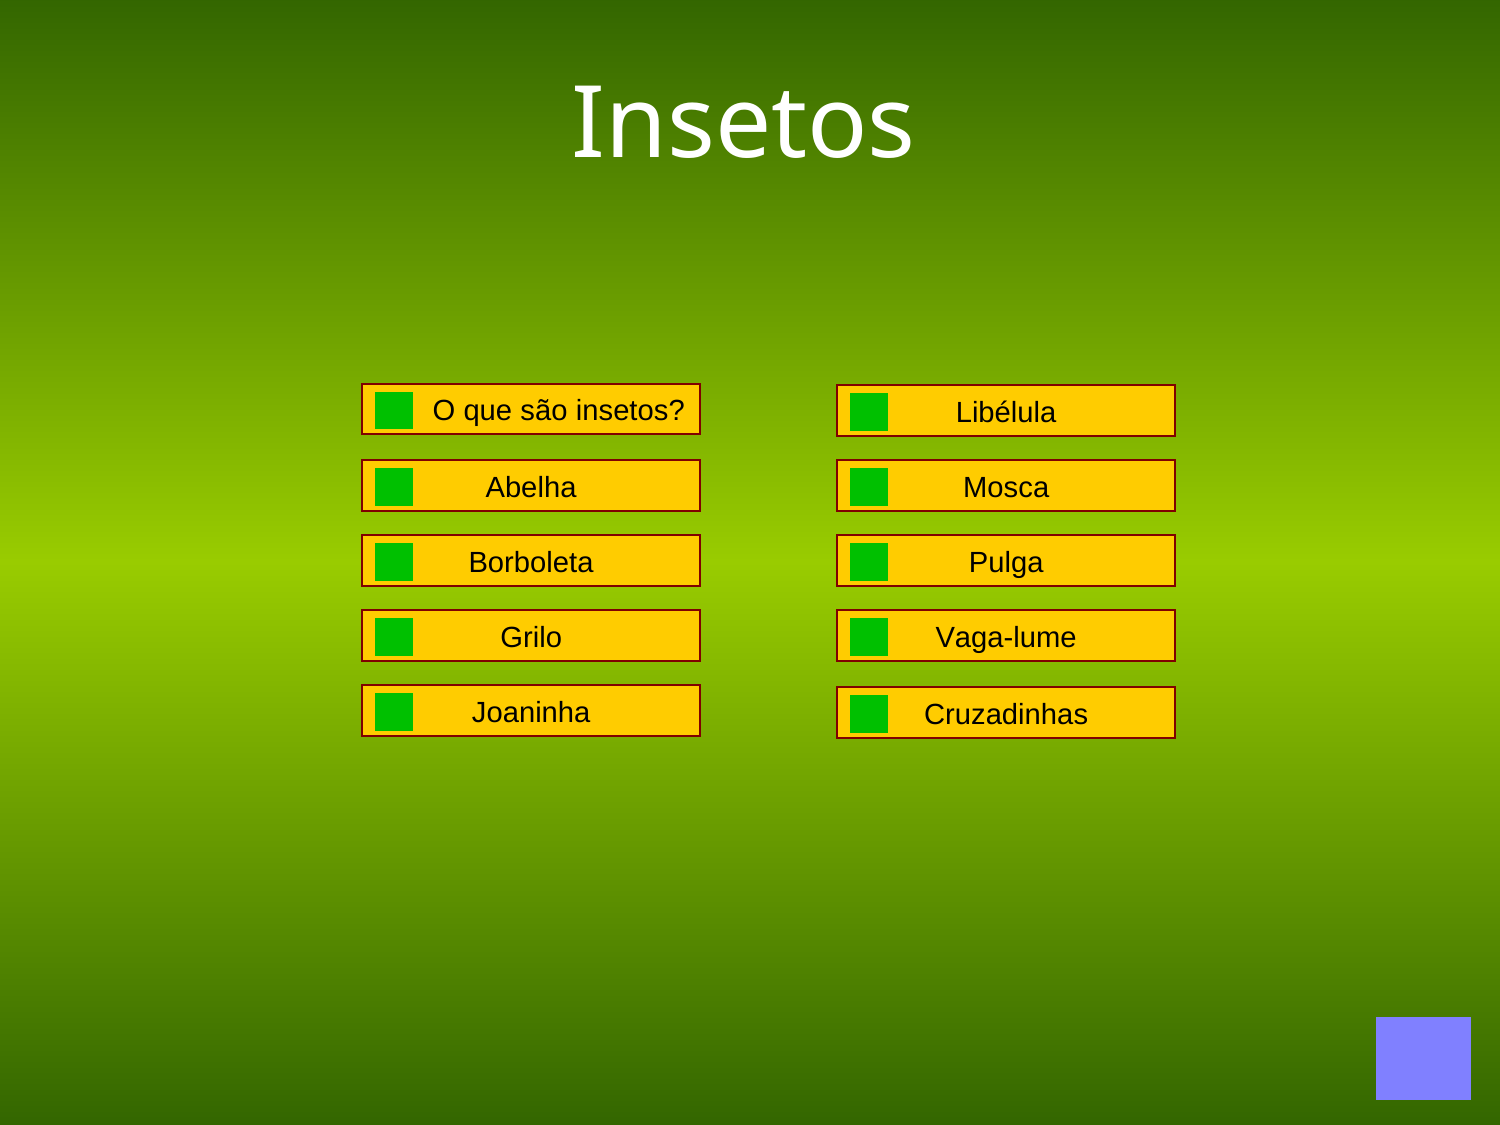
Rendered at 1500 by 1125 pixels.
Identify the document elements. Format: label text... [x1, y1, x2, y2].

text_box Pulga [837, 535, 1175, 586]
text_box Insetos [525, 50, 963, 186]
text_box Abelha [362, 460, 700, 511]
text_box Mosca [837, 460, 1175, 511]
text_box Libélula [837, 385, 1175, 436]
text_box O que são insetos? [362, 383, 700, 435]
text_box Borboleta [362, 535, 700, 586]
text_box Joaninha [362, 685, 700, 736]
text_box Cruzadinhas [837, 687, 1175, 738]
text_box Vaga-lume [837, 610, 1175, 661]
text_box Grilo [362, 610, 700, 661]
